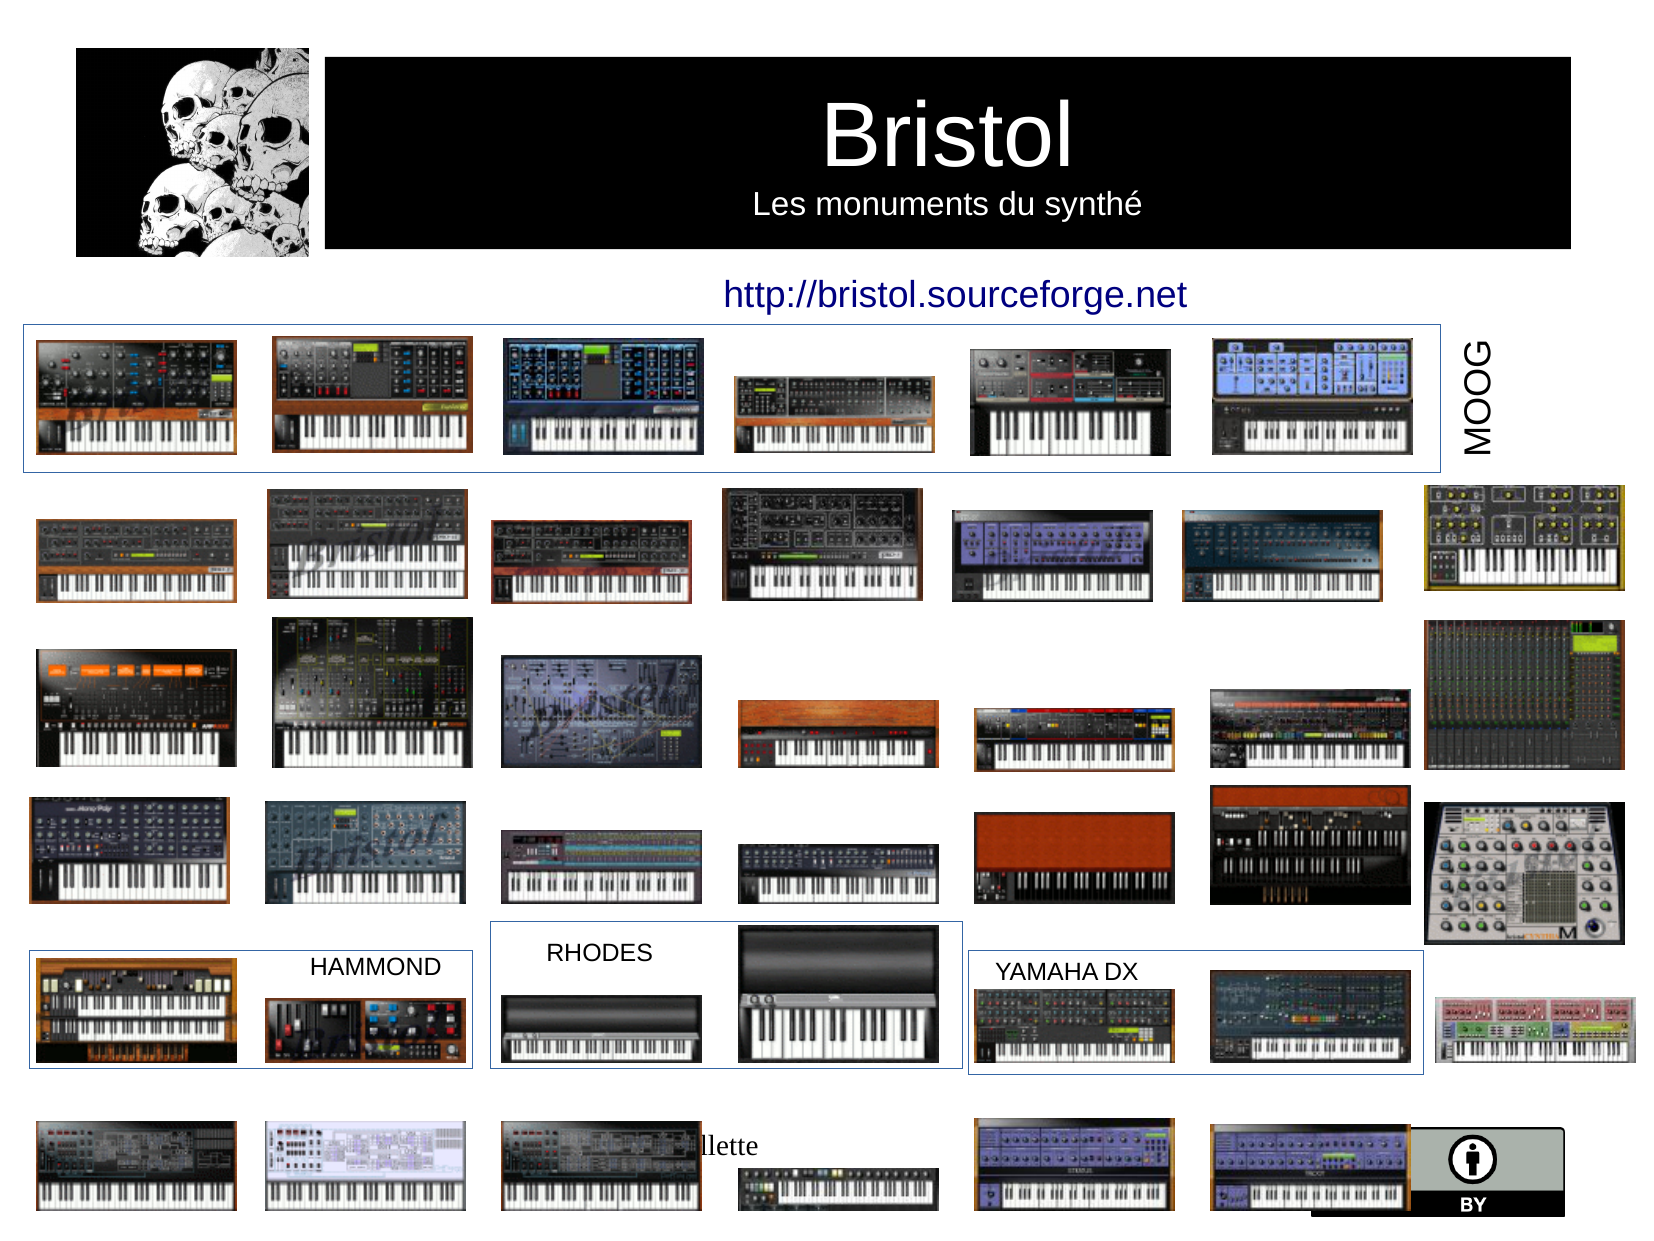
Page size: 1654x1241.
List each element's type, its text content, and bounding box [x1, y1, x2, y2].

picture [738, 925, 939, 1063]
picture [265, 998, 466, 1063]
picture [501, 655, 702, 768]
picture [501, 995, 702, 1063]
picture [1435, 997, 1636, 1063]
picture [974, 1118, 1175, 1211]
picture [272, 336, 473, 453]
picture [1210, 1124, 1565, 1217]
picture [29, 797, 230, 904]
picture [738, 844, 939, 904]
text_box MOOG [1449, 295, 1506, 473]
picture [36, 958, 237, 1063]
picture [1210, 785, 1411, 905]
picture [265, 801, 466, 904]
text_box RHODES [531, 931, 680, 975]
picture [272, 617, 473, 768]
picture [503, 338, 704, 455]
picture [1424, 485, 1625, 591]
picture [970, 349, 1171, 456]
picture [1210, 689, 1411, 768]
picture [36, 649, 237, 767]
picture [36, 519, 237, 603]
picture [36, 1121, 237, 1211]
picture [501, 830, 702, 904]
picture [491, 520, 692, 604]
picture [974, 989, 1175, 1063]
text_box http://bristol.sourceforge.net [708, 265, 1211, 323]
picture [1182, 510, 1383, 602]
picture [267, 489, 468, 600]
picture [952, 510, 1153, 602]
picture [501, 1121, 702, 1211]
picture [265, 1121, 466, 1211]
picture [734, 376, 935, 453]
picture [974, 812, 1175, 904]
picture [974, 708, 1175, 772]
text_box HAMMOND [295, 944, 473, 988]
picture [1424, 802, 1625, 945]
picture [36, 340, 237, 455]
picture [722, 488, 923, 601]
picture [1210, 970, 1411, 1063]
picture [1424, 620, 1625, 771]
text_box YAMAHA DX [980, 950, 1158, 994]
picture [76, 48, 309, 257]
title Bristol Les monuments du synthé [324, 56, 1571, 250]
picture [738, 1168, 939, 1211]
picture [1212, 338, 1413, 455]
picture [738, 700, 939, 768]
